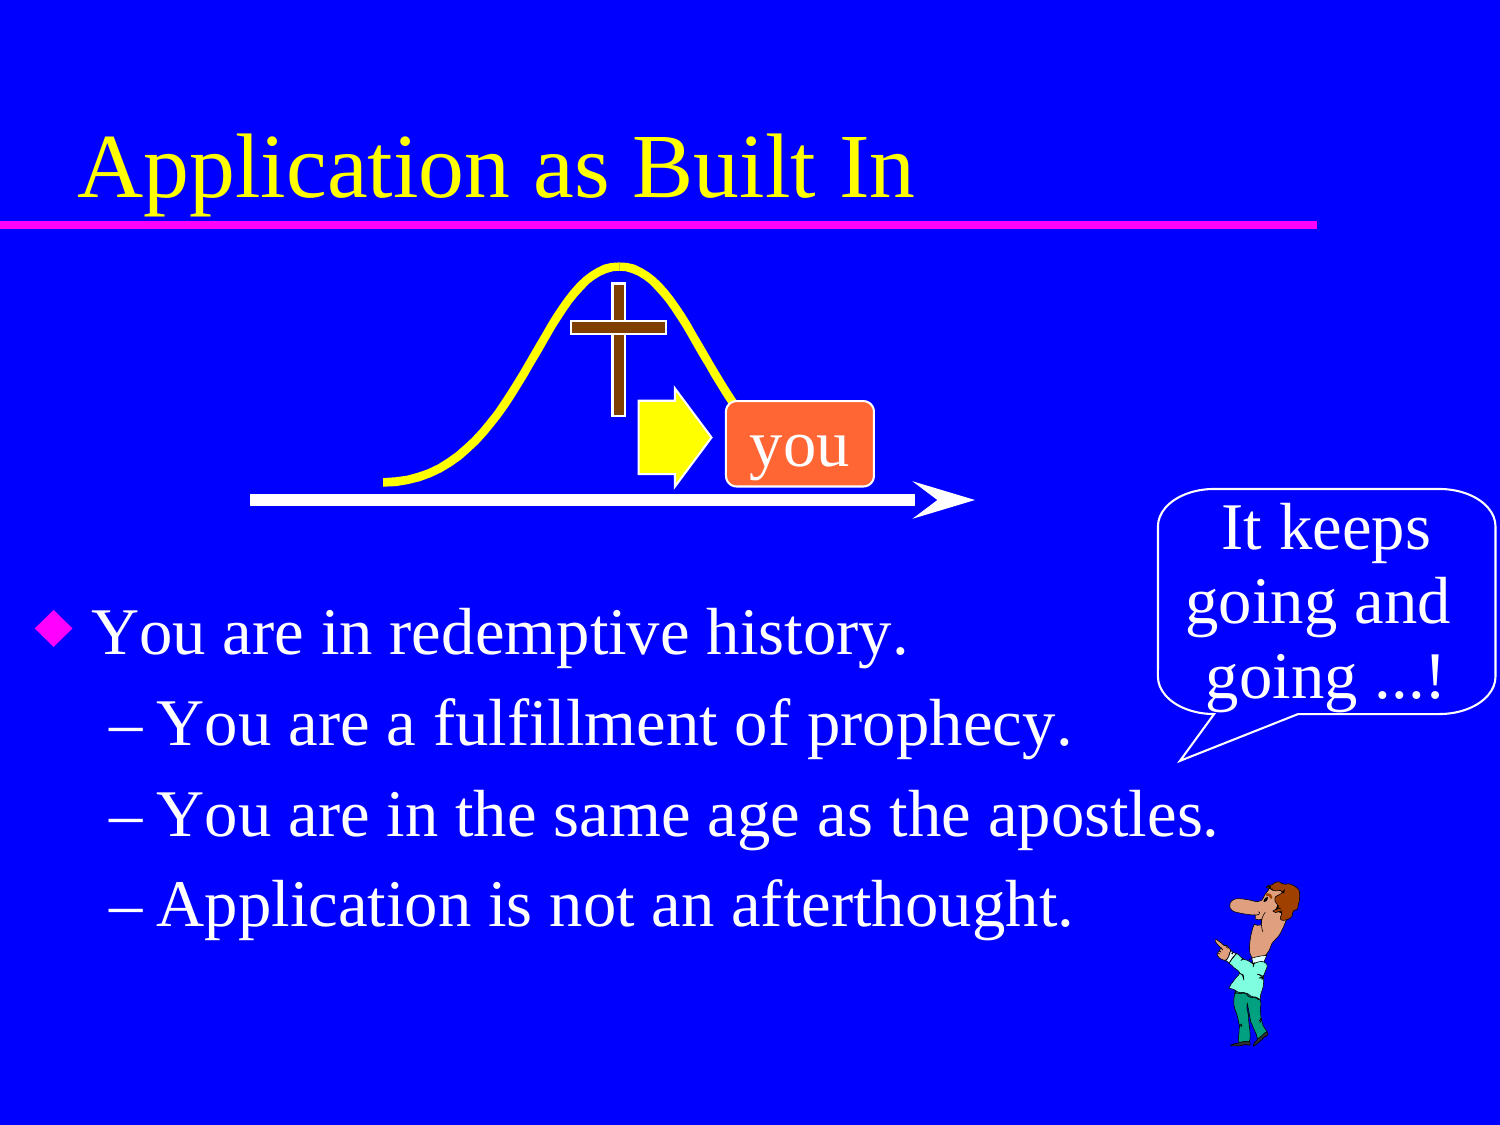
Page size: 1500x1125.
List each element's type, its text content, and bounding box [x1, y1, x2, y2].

text_box [638, 388, 712, 487]
text_box [570, 283, 667, 417]
chart [1214, 881, 1301, 1047]
list You are in redemptive history. You are a fulfillment of prophecy. You are in the same age as the apostles. Application is not an afterthought. [19, 587, 1288, 988]
title Application as Built In [62, 43, 1338, 225]
text_box [383, 262, 738, 487]
text_box you [725, 401, 874, 487]
text_box It keeps going and going ...! [1157, 488, 1496, 761]
